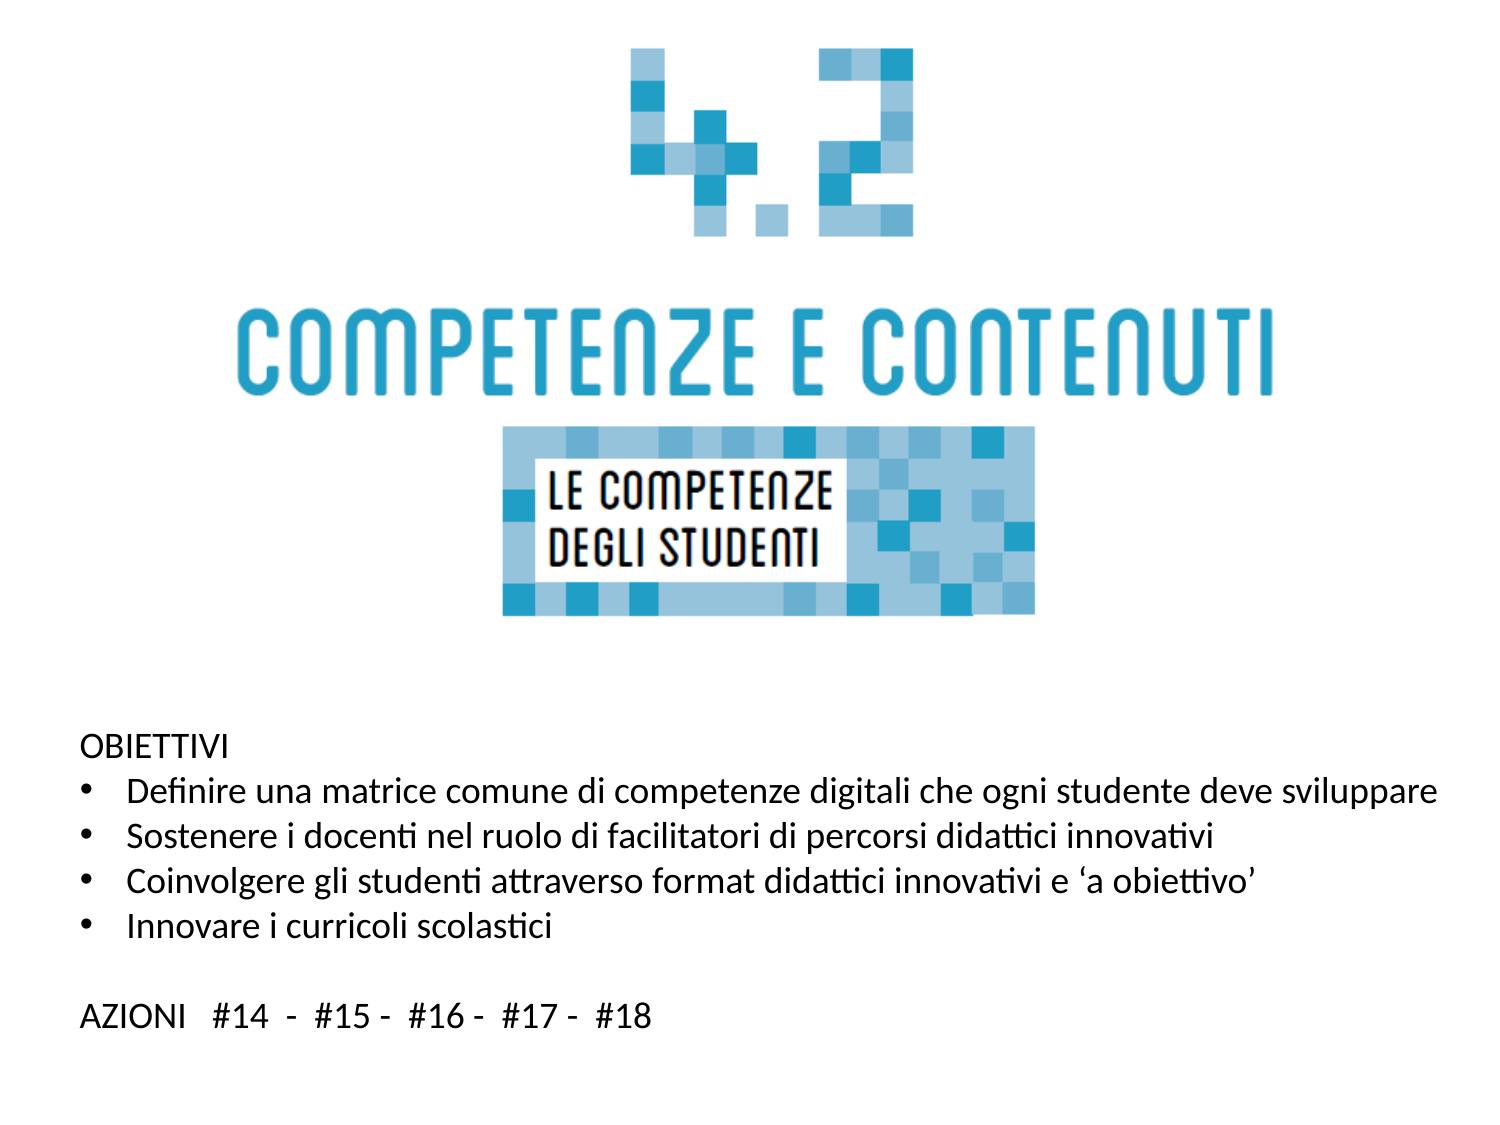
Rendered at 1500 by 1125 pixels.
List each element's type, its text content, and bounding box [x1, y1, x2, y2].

text_box OBIETTIVI Definire una matrice comune di competenze digitali che ogni studente deve sviluppare Sostenere i docenti nel ruolo di facilitatori di percorsi didattici innovativi Coinvolgere gli studenti attraverso format didattici innovativi e ‘a obiettivo’ Innovare i curricoli scolastici AZIONI #14 - #15 - #16 - #17 - #18 [64, 713, 1471, 1044]
picture [230, 41, 1282, 625]
